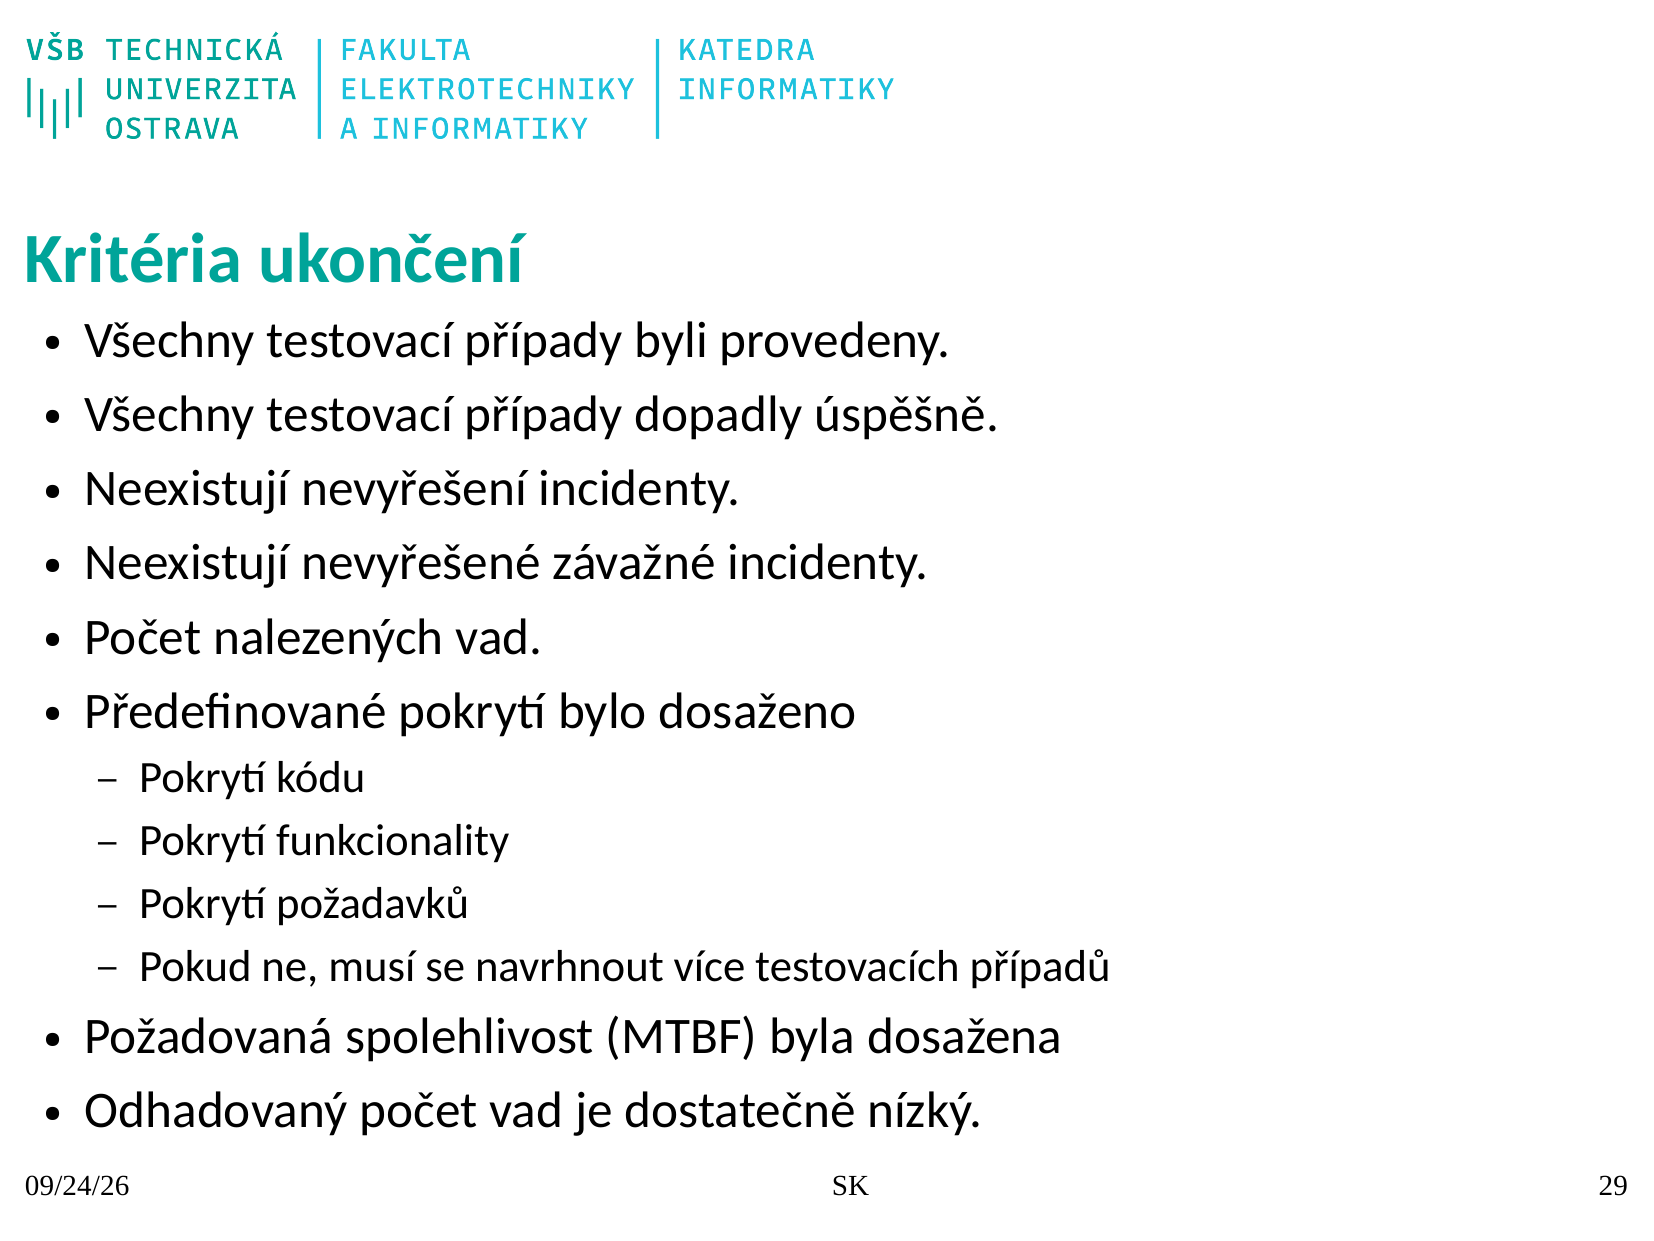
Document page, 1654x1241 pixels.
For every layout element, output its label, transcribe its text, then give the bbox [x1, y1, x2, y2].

list Všechny testovací případy byli provedeny. Všechny testovací případy dopadly úspěšně. Neexistují nevyřešení incidenty. Neexistují nevyřešené závažné incidenty. Počet nalezených vad. Předefinované pokrytí bylo dosaženo Pokrytí kódu Pokrytí funkcionality Pokrytí požadavků Pokud ne, musí se navrhnout více testovacích případů Požadovaná spolehlivost (MTBF) byla dosažena Odhadovaný počet vad je dostatečně nízký. [30, 318, 1629, 1146]
picture [26, 31, 894, 139]
title Kritéria ukončení [24, 169, 1629, 300]
